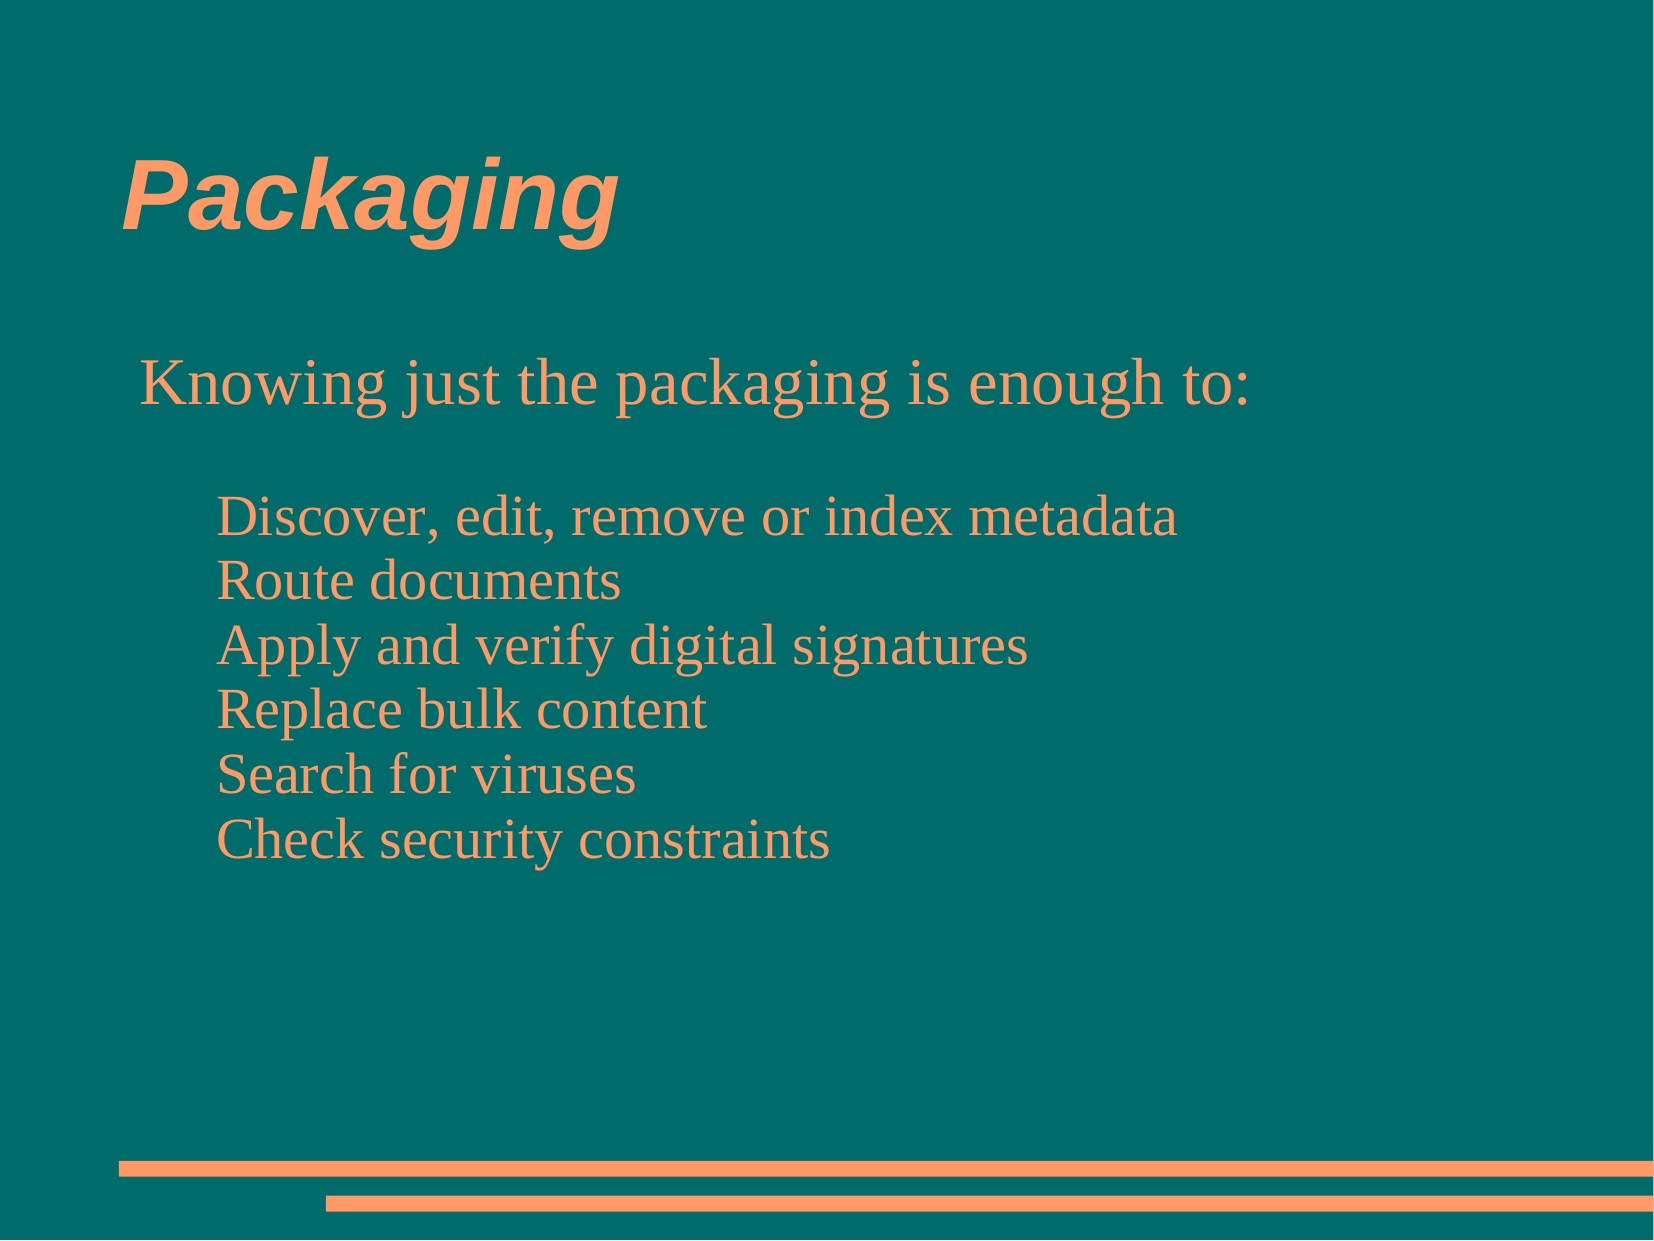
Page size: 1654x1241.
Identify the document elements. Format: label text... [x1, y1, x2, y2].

title Packaging [121, 91, 1534, 299]
list Knowing just the packaging is enough to: Discover, edit, remove or index metadata Route documents Apply and verify digital signatures Replace bulk content Search for viruses Check security constraints [121, 344, 1534, 1127]
